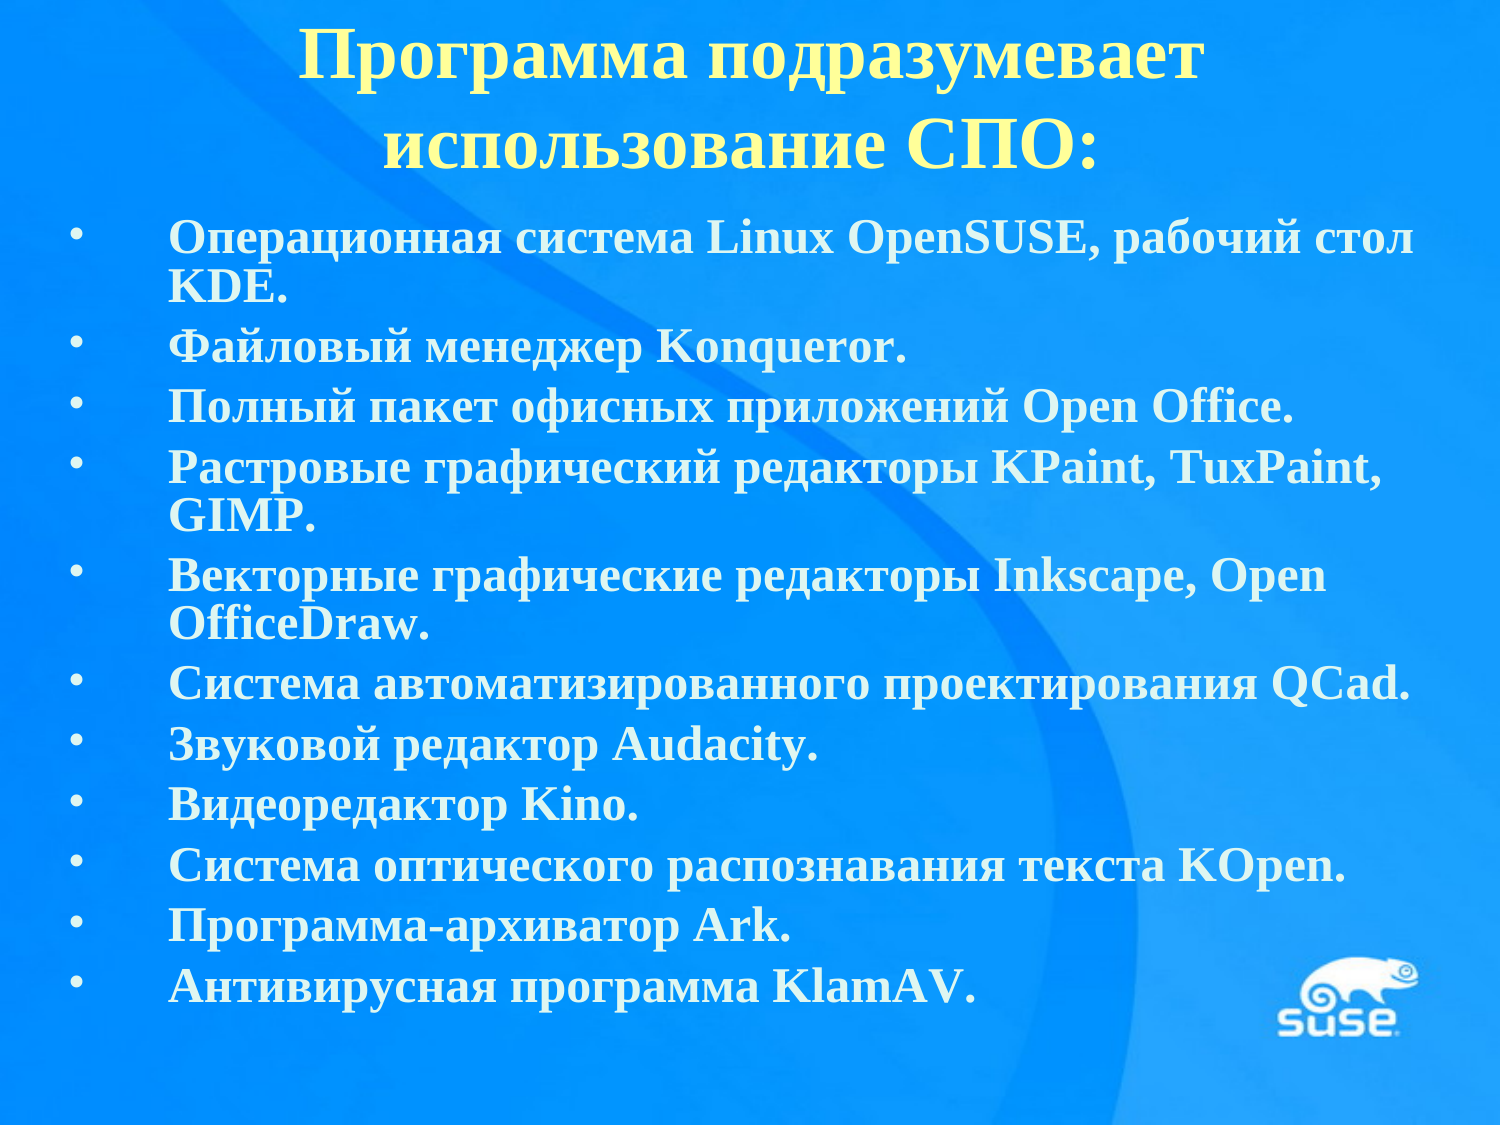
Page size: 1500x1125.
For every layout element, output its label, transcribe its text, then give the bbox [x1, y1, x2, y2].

title Программа подразумевает использование СПО: [76, 0, 1427, 192]
picture [0, 0, 1500, 1125]
list Операционная система Linux OpenSUSE, рабочий стол KDE. Файловый менеджер Konqueror. Полный пакет офисных приложений Open Office. Растровые графический редакторы KPaint, TuxPaint, GIMP. Векторные графические редакторы Inkscape, Open OfficeDraw. Система автоматизированного проектирования QCad. Звуковой редактор Audacity. Видеоредактор Kino. Система оптического распознавания текста KOpen. Программа-архиватор Ark. Антивирусная программа KlamAV. [53, 208, 1459, 1034]
